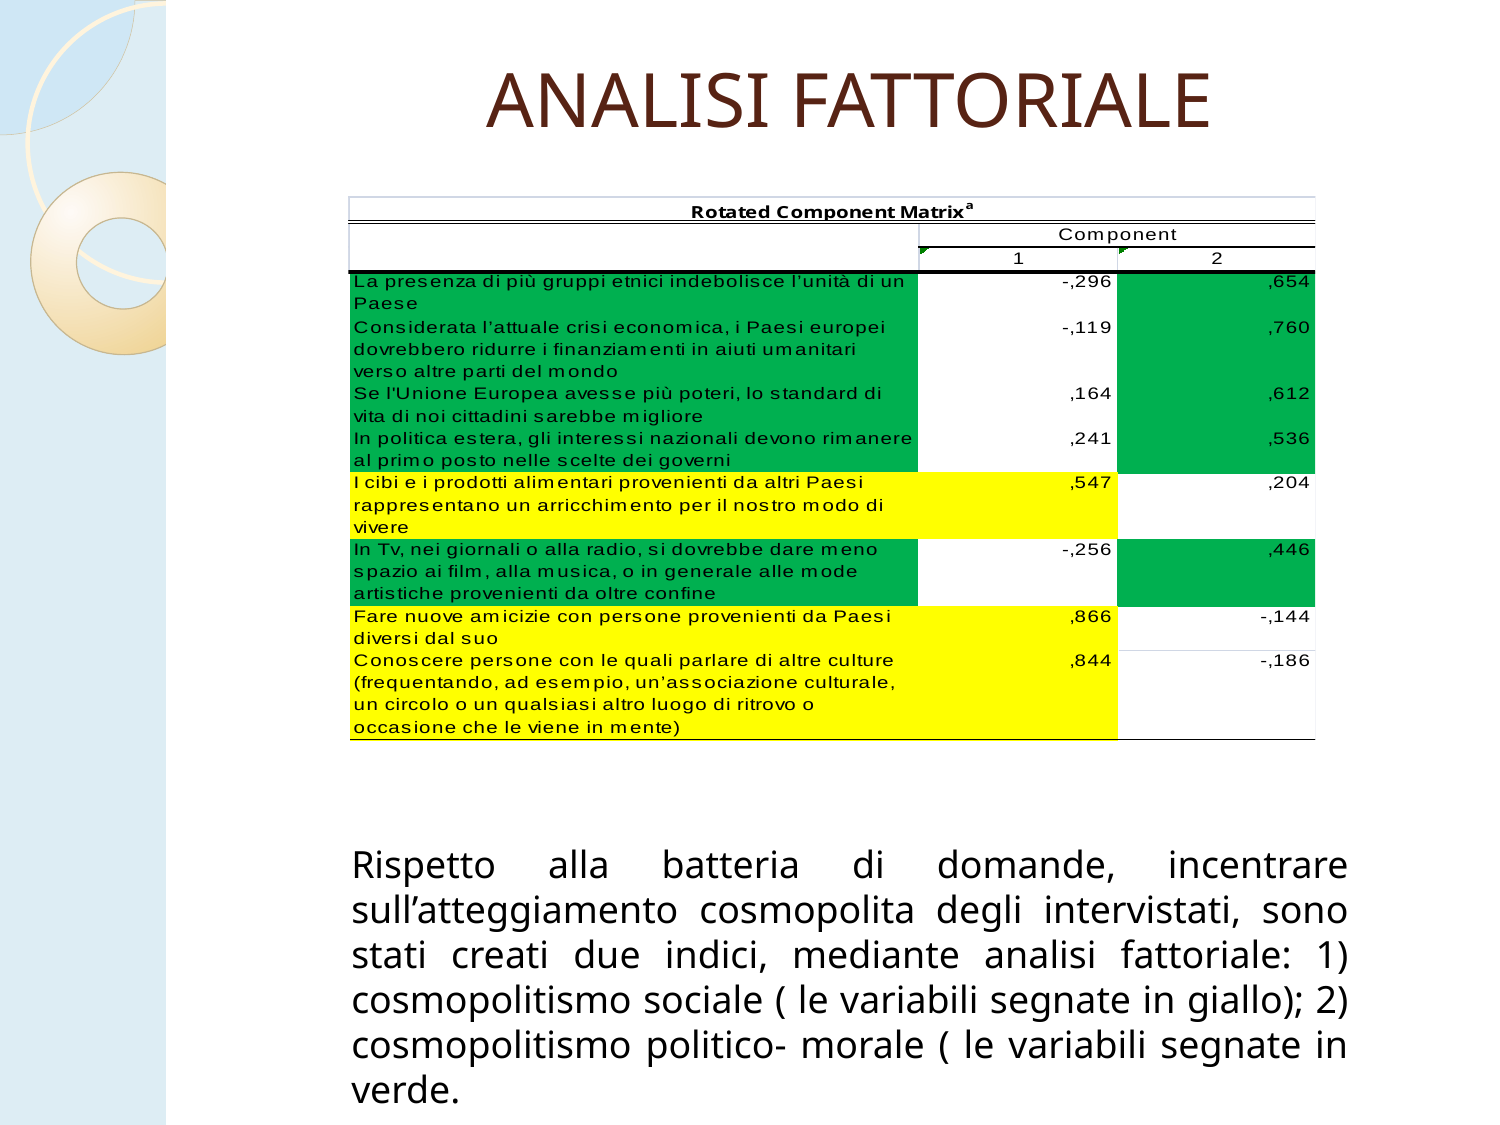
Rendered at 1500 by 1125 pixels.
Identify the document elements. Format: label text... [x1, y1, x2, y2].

title ANALISI FATTORIALE [235, 45, 1466, 233]
text_box Rispetto alla batteria di domande, incentrare sull’atteggiamento cosmopolita degli intervistati, sono stati creati due indici, mediante analisi fattoriale: 1) cosmopolitismo sociale ( le variabili segnate in giallo); 2) cosmopolitismo politico- morale ( le variabili segnate in verde. [336, 834, 1365, 1119]
picture [348, 196, 1317, 742]
